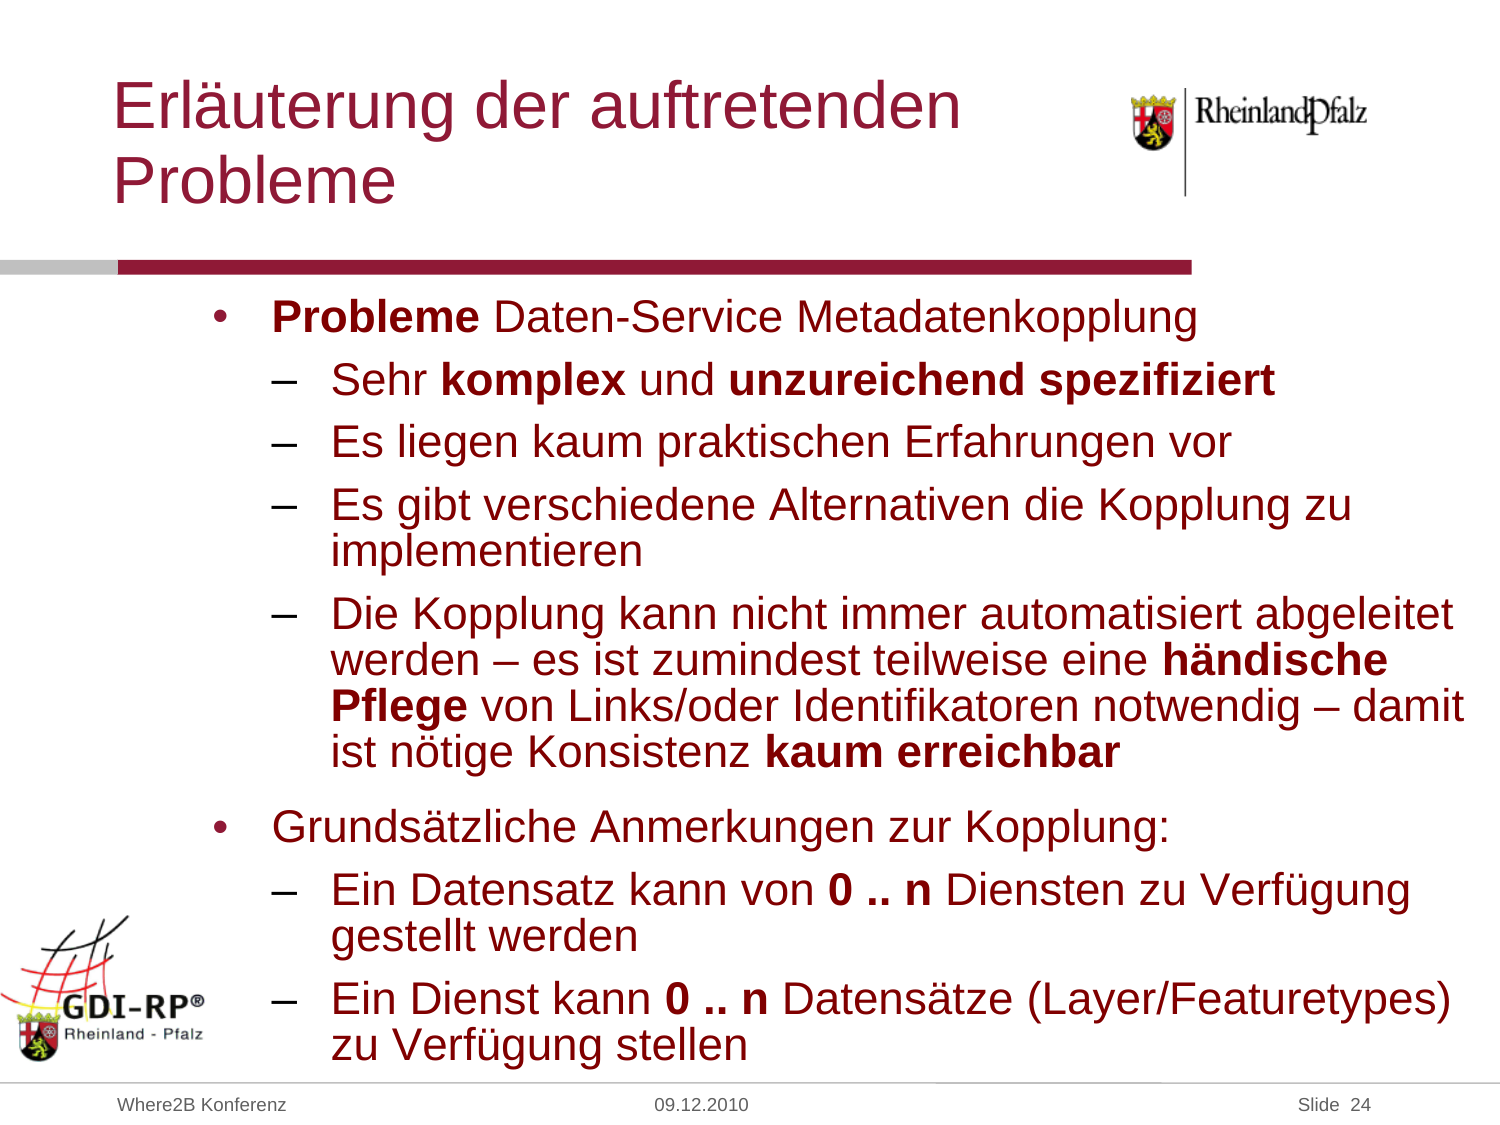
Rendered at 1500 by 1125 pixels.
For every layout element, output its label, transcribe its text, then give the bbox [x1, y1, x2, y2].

picture [0, 915, 207, 1063]
list Probleme Daten-Service Metadatenkopplung Sehr komplex und unzureichend spezifiziert Es liegen kaum praktischen Erfahrungen vor Es gibt verschiedene Alternativen die Kopplung zu implementieren Die Kopplung kann nicht immer automatisiert abgeleitet werden – es ist zumindest teilweise eine händische Pflege von Links/oder Identifikatoren notwendig – damit ist nötige Konsistenz kaum erreichbar Grundsätzliche Anmerkungen zur Kopplung: Ein Datensatz kann von 0 .. n Diensten zu Verfügung gestellt werden Ein Dienst kann 0 .. n Datensätze (Layer/Featuretypes) zu Verfügung stellen [212, 295, 1477, 1125]
picture [1131, 88, 1447, 198]
title Erläuterung der auftretenden Probleme [112, 63, 1071, 224]
